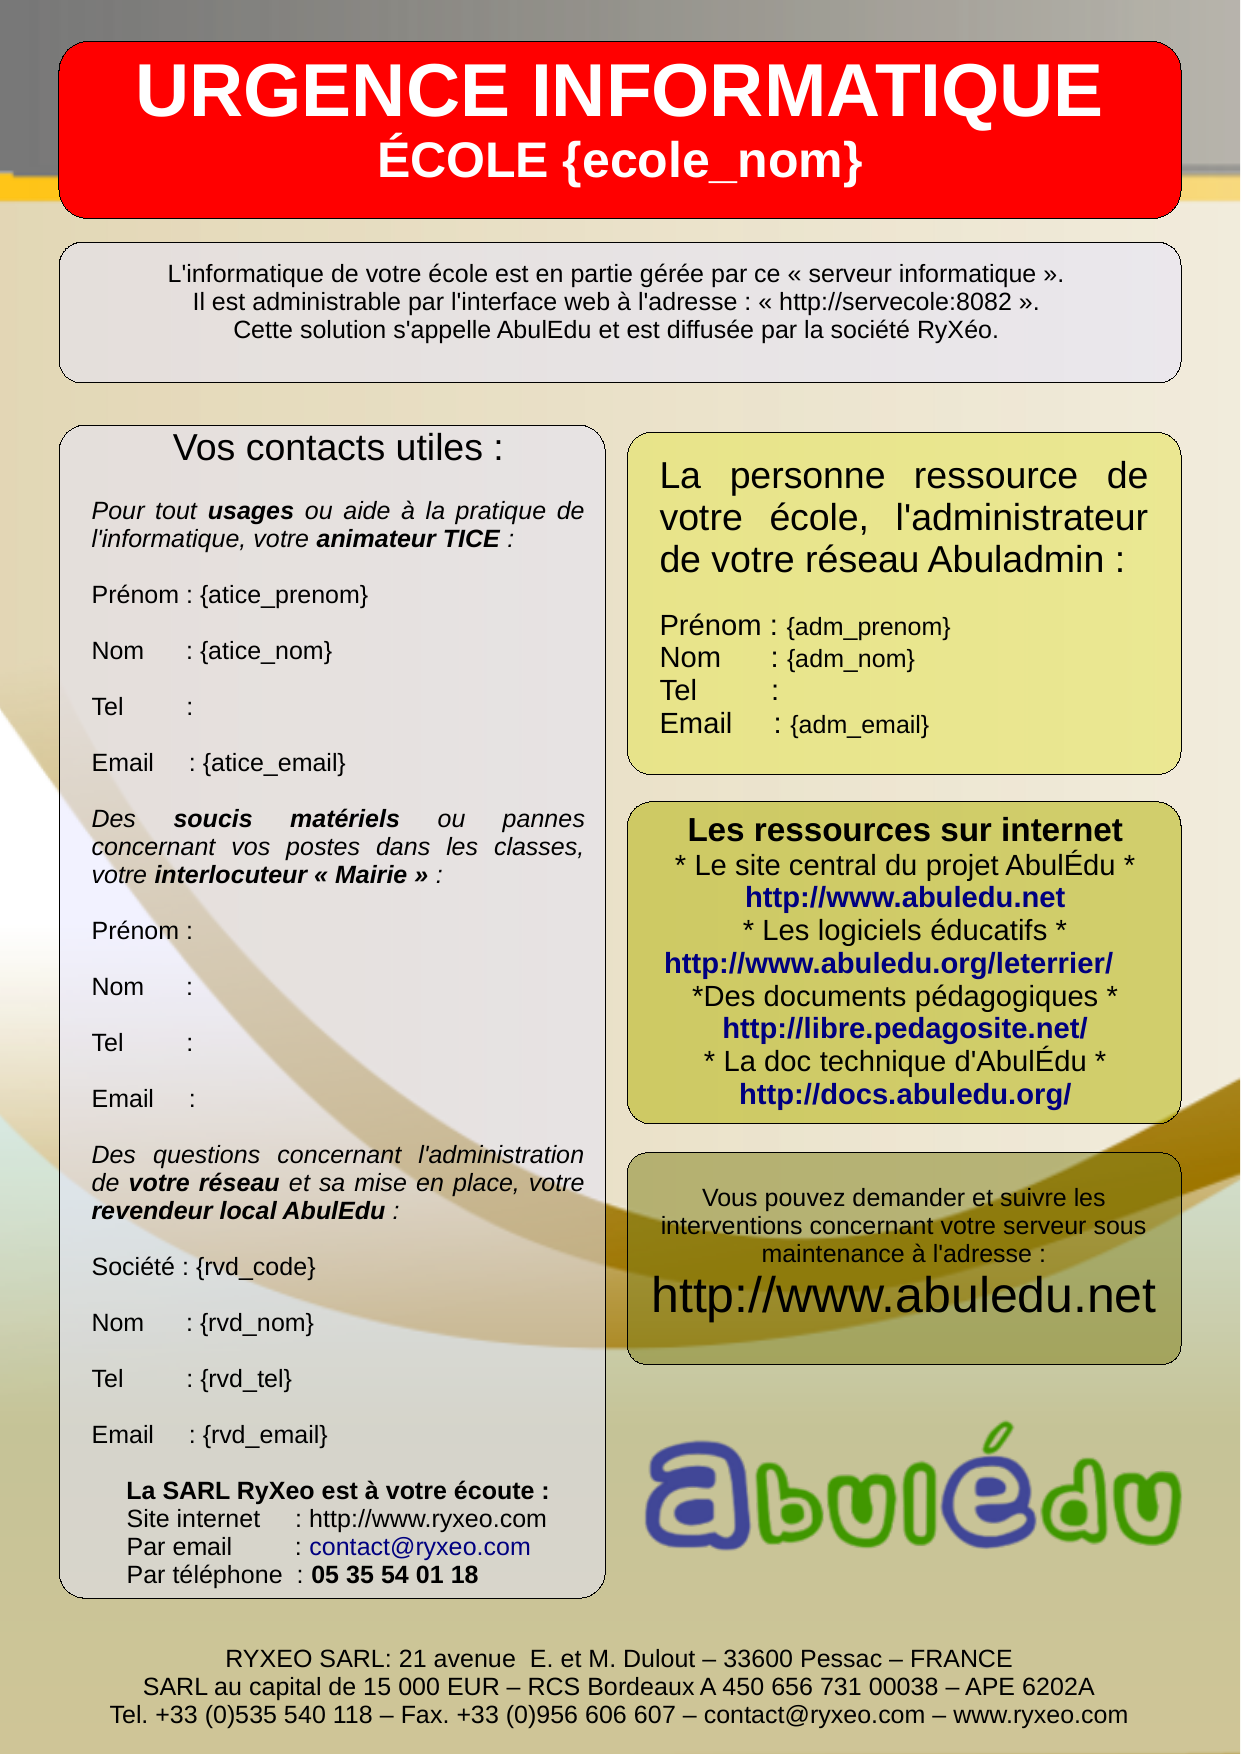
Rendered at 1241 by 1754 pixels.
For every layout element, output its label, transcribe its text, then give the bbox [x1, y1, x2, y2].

text_box La personne ressource de votre école, l'administrateur de votre réseau Abuladmin : Prénom : {adm_prenom} Nom : {adm_nom} Tel : Email : {adm_email} [644, 447, 1164, 748]
text_box [601, 437, 606, 1586]
text_box Les ressources sur internet * Le site central du projet AbulÉdu * http://www.abuledu.net * Les logiciels éducatifs * http://www.abuledu.org/leterrier/ *Des documents pédagogiques * http://libre.pedagosite.net/ * La doc technique d'AbulÉdu * http://docs.abuledu.org/ [629, 803, 1182, 1119]
text_box [627, 1152, 1182, 1175]
text_box Vous pouvez demander et suivre les interventions concernant votre serveur sous maintenance à l'adresse : http://www.abuledu.net [627, 1175, 1182, 1343]
text_box [59, 242, 1182, 383]
picture [0, 0, 1241, 1754]
text_box RYXEO SARL: 21 avenue E. et M. Dulout – 33600 Pessac – FRANCE SARL au capital de 15 000 EUR – RCS Bordeaux A 450 656 731 00038 – APE 6202A Tel. +33 (0)535 540 118 – Fax. +33 (0)956 606 607 – contact@ryxeo.com – www.ryxeo.com [58, 1637, 1182, 1737]
text_box [636, 1119, 1172, 1124]
text_box [627, 1343, 1182, 1365]
text_box Vos contacts utiles : Pour tout usages ou aide à la pratique de l'informatique, votre animateur TICE : Prénom : {atice_prenom} Nom : {atice_nom} Tel : Email : {atice_email} Des soucis matériels ou pannes concernant vos postes dans les classes, votre interlocuteur « Mairie » : Prénom : Nom : Tel : Email : Des questions concernant l'administration de votre réseau et sa mise en place, votre revendeur local AbulEdu : Société : {rvd_code} Nom : {rvd_nom} Tel : {rvd_tel} Email : {rvd_email} La SARL RyXeo est à votre écoute : Site internet : http://www.ryxeo.com Par email : contact@ryxeo.com Par téléphone : 05 35 54 01 18 [76, 419, 601, 1597]
text_box L'informatique de votre école est en partie gérée par ce « serveur informatique ». Il est administrable par l'interface web à l'adresse : « http://servecole:8082 ». Cette solution s'appelle AbulEdu et est diffusée par la société RyXéo. [59, 252, 1176, 351]
text_box URGENCE INFORMATIQUE ÉCOLE {ecole_nom} [58, 41, 1182, 224]
text_box [627, 432, 1182, 775]
text_box [59, 426, 76, 1597]
